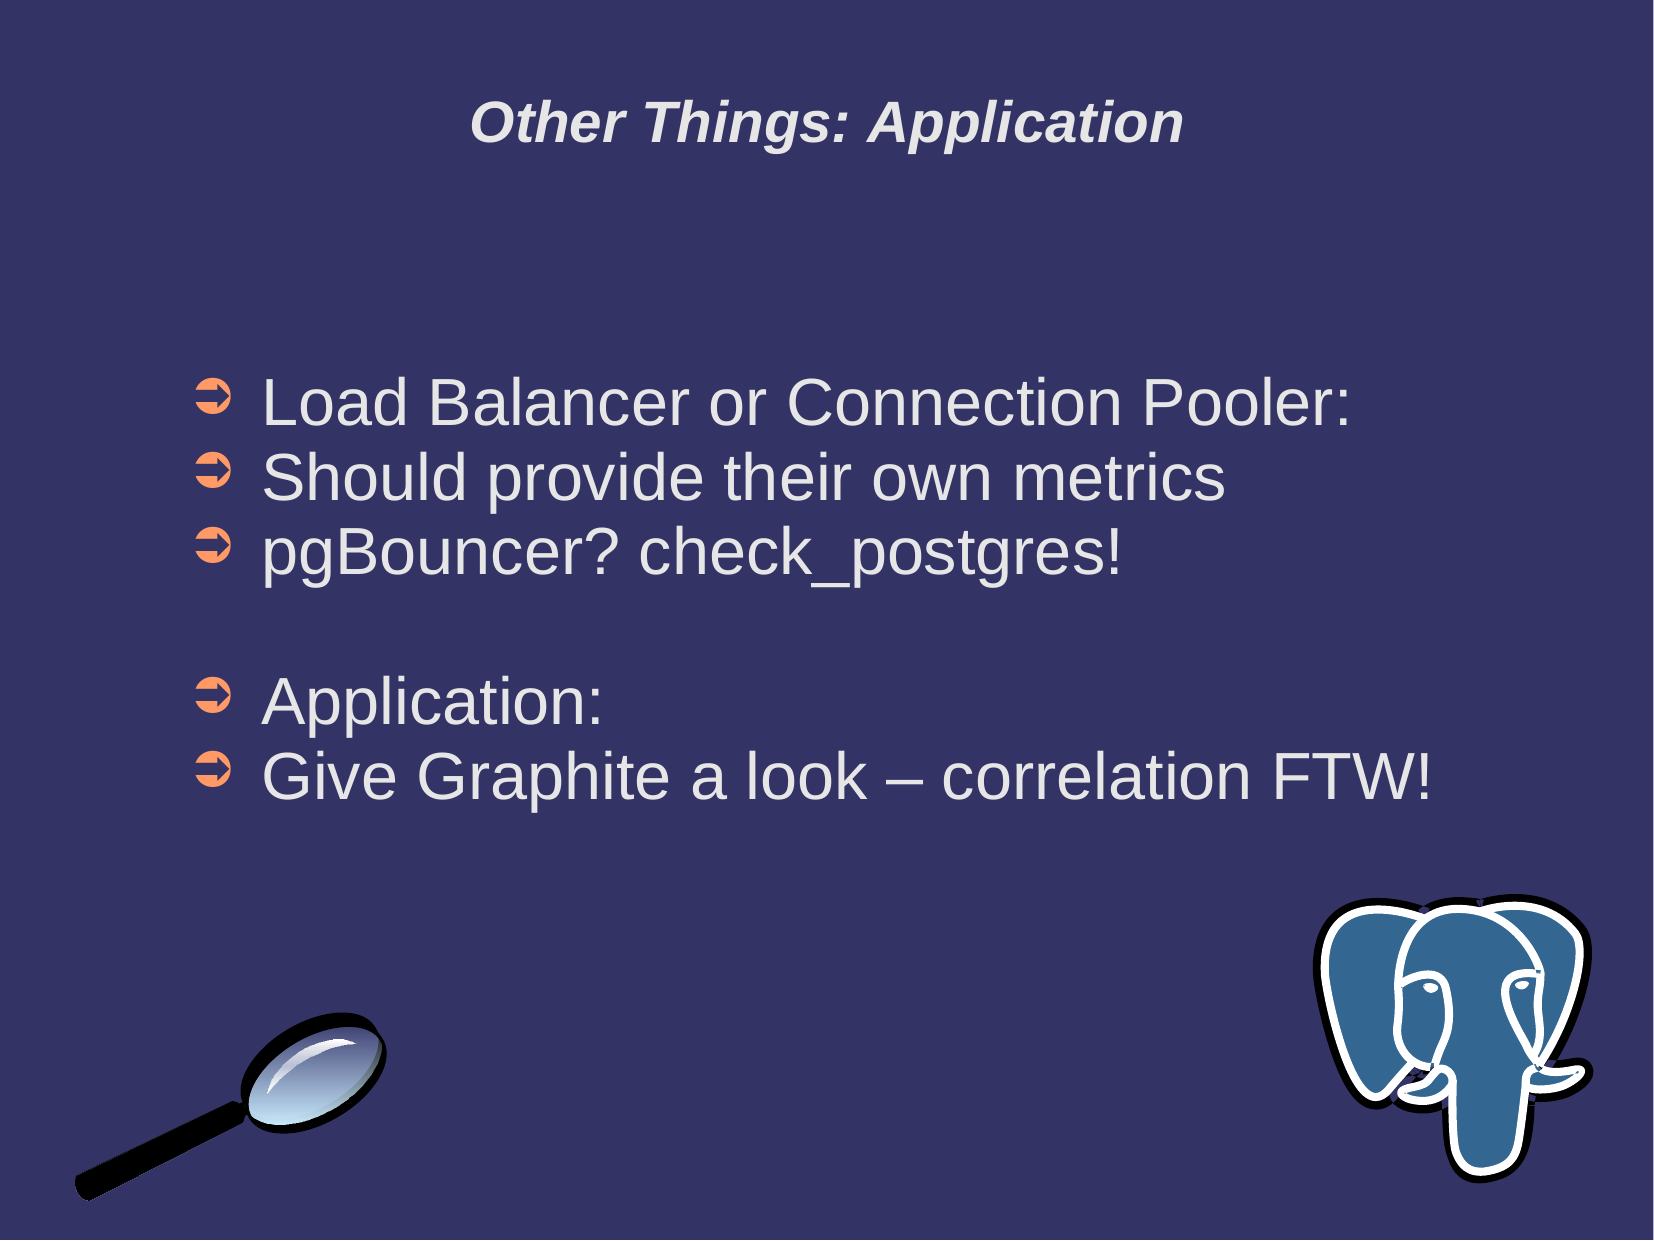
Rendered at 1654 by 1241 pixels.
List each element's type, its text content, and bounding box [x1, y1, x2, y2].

title Other Things: Application [121, 19, 1534, 227]
list Load Balancer or Connection Pooler: Should provide their own metrics pgBouncer? check_postgres! Application: Give Graphite a look – correlation FTW! [178, 364, 1570, 1184]
